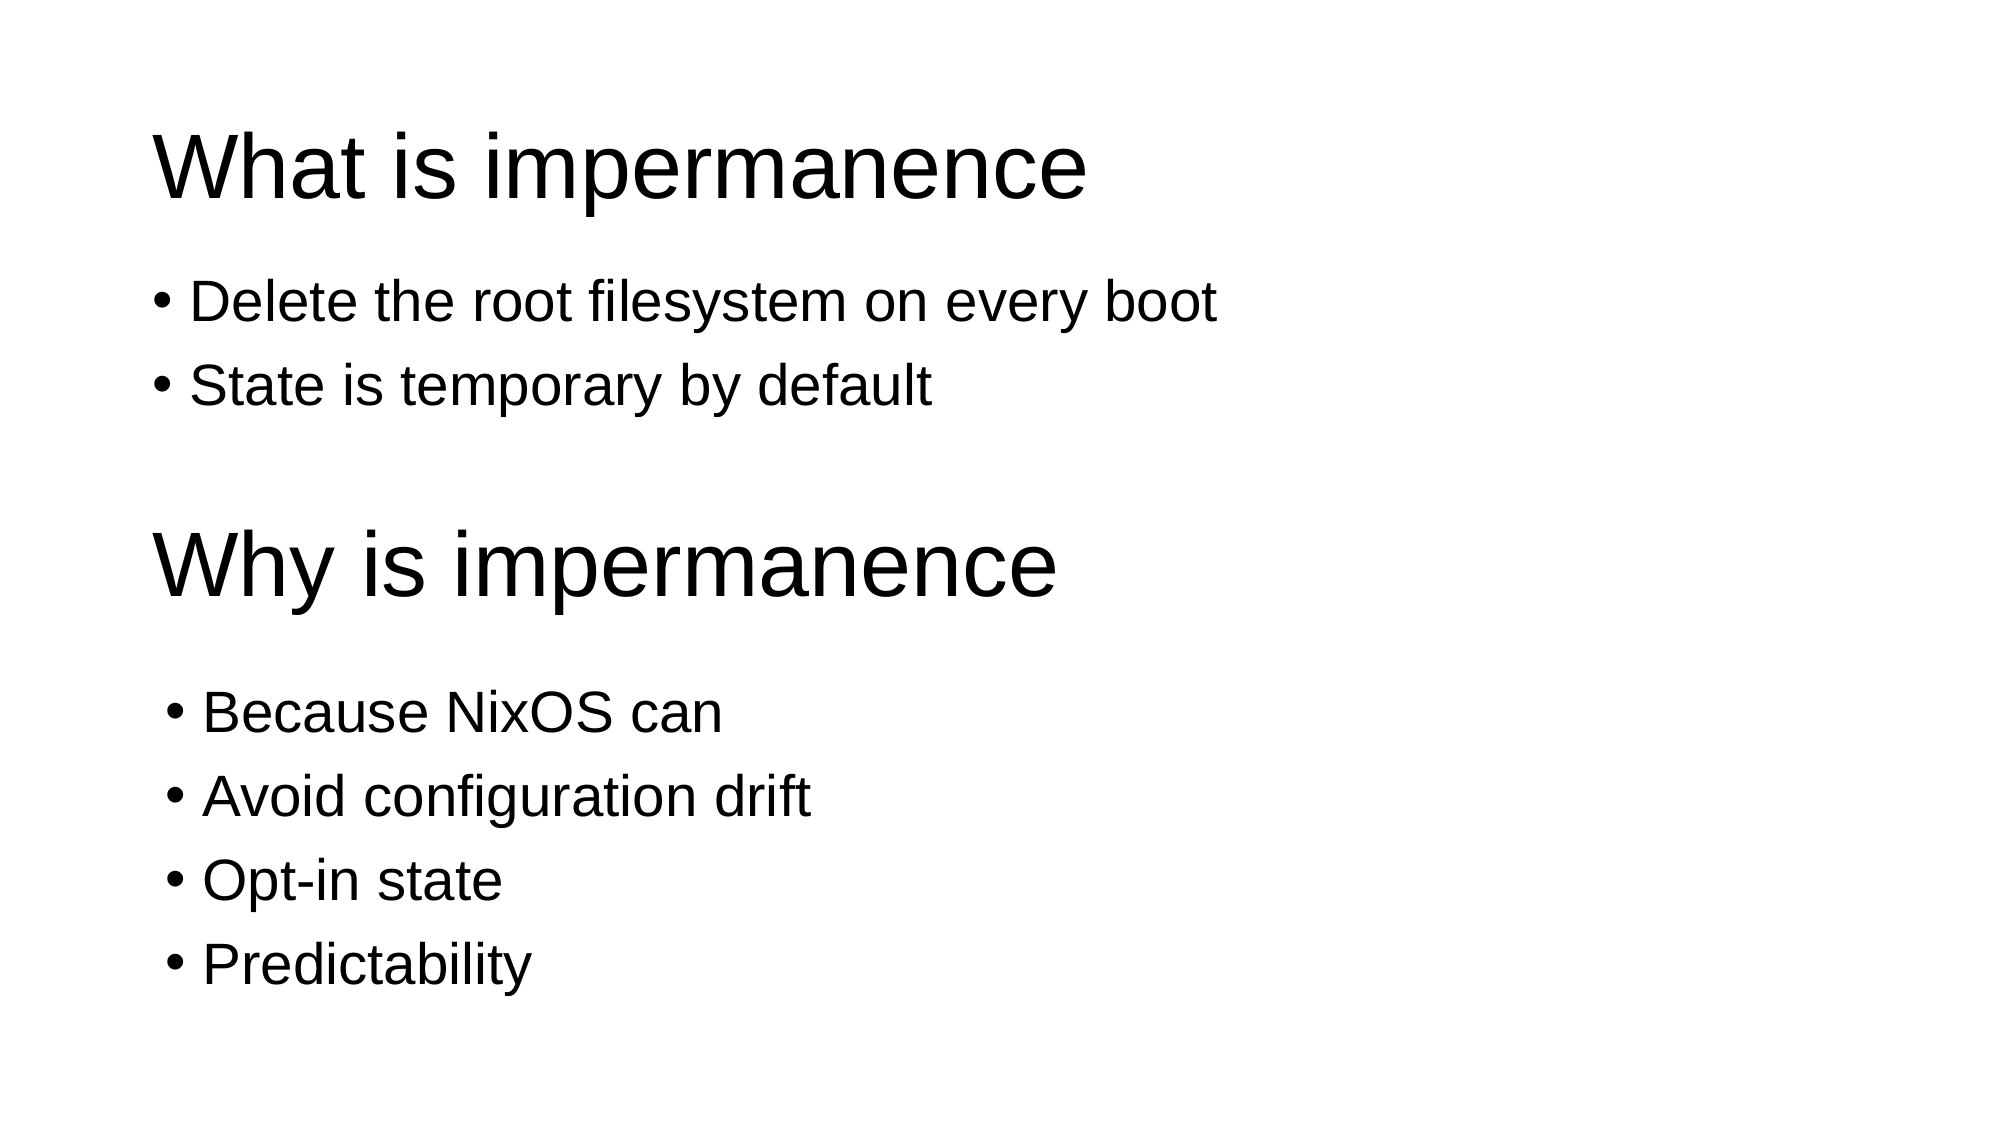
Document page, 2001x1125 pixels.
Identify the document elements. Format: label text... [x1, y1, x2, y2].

list Delete the root filesystem on every boot State is temporary by default [137, 264, 1863, 453]
list Because NixOS can Avoid configuration drift Opt-in state Predictability [150, 675, 1875, 1051]
title Why is impermanence [137, 457, 1863, 676]
title What is impermanence [137, 59, 1863, 264]
